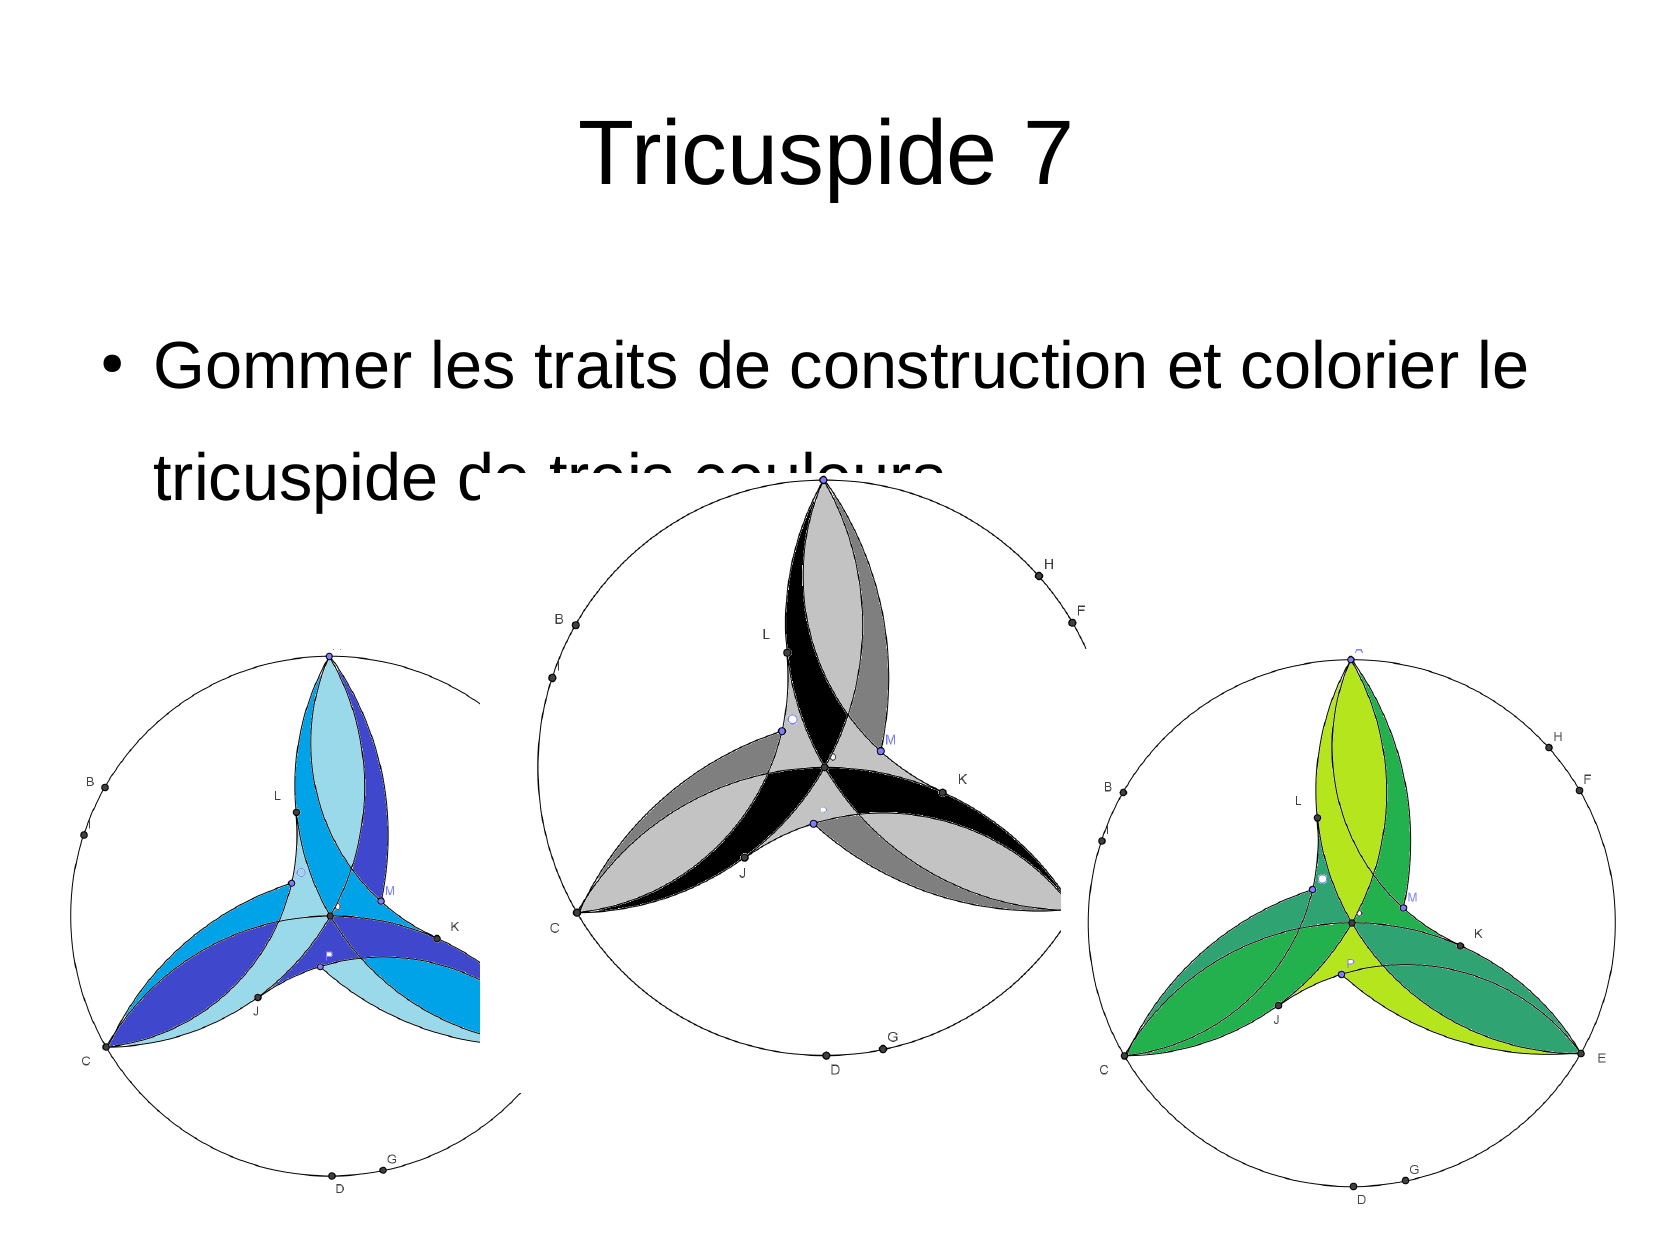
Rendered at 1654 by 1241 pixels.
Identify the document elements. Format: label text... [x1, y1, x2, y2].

picture [29, 473, 1625, 1212]
title Tricuspide 7 [82, 56, 1571, 250]
list Gommer les traits de construction et colorier le tricuspide de trois couleurs [82, 290, 1565, 562]
